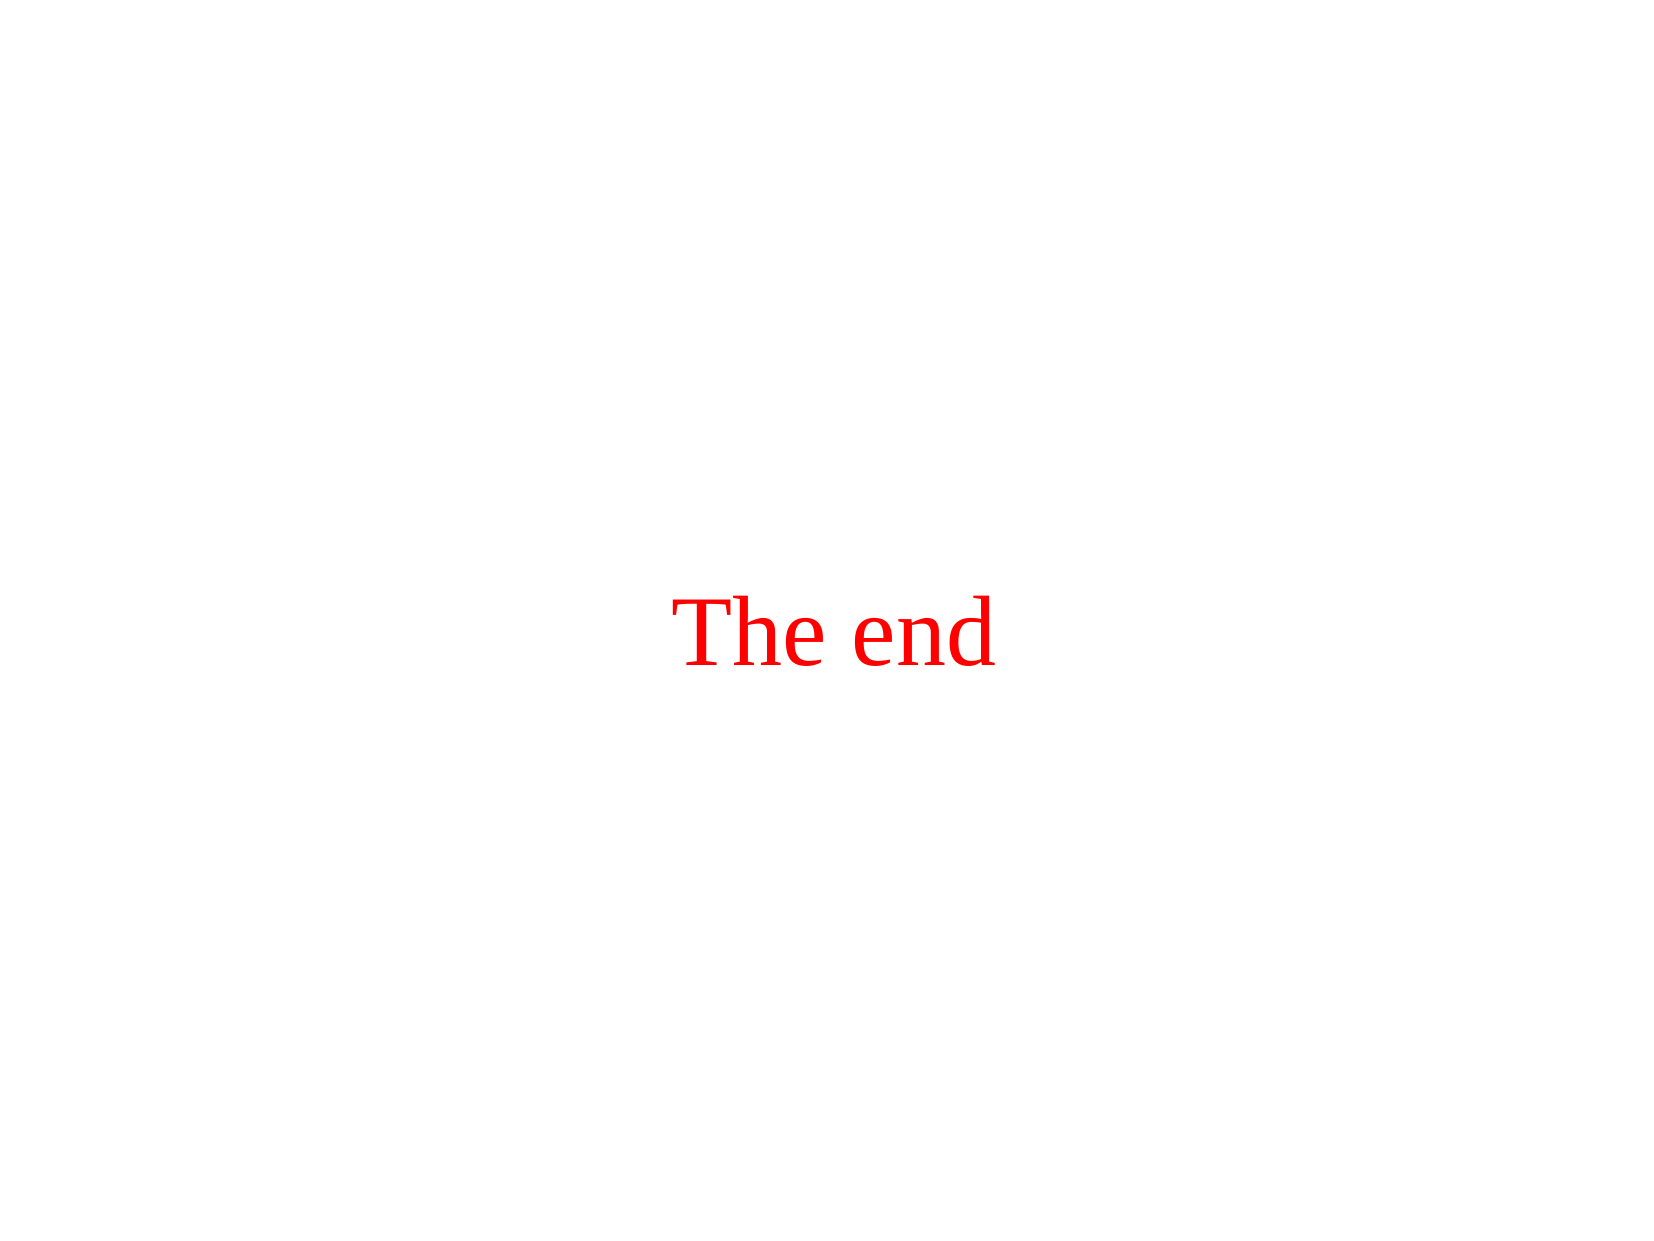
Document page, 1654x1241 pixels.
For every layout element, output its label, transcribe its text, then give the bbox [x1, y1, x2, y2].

text_box The end [29, 576, 1638, 697]
